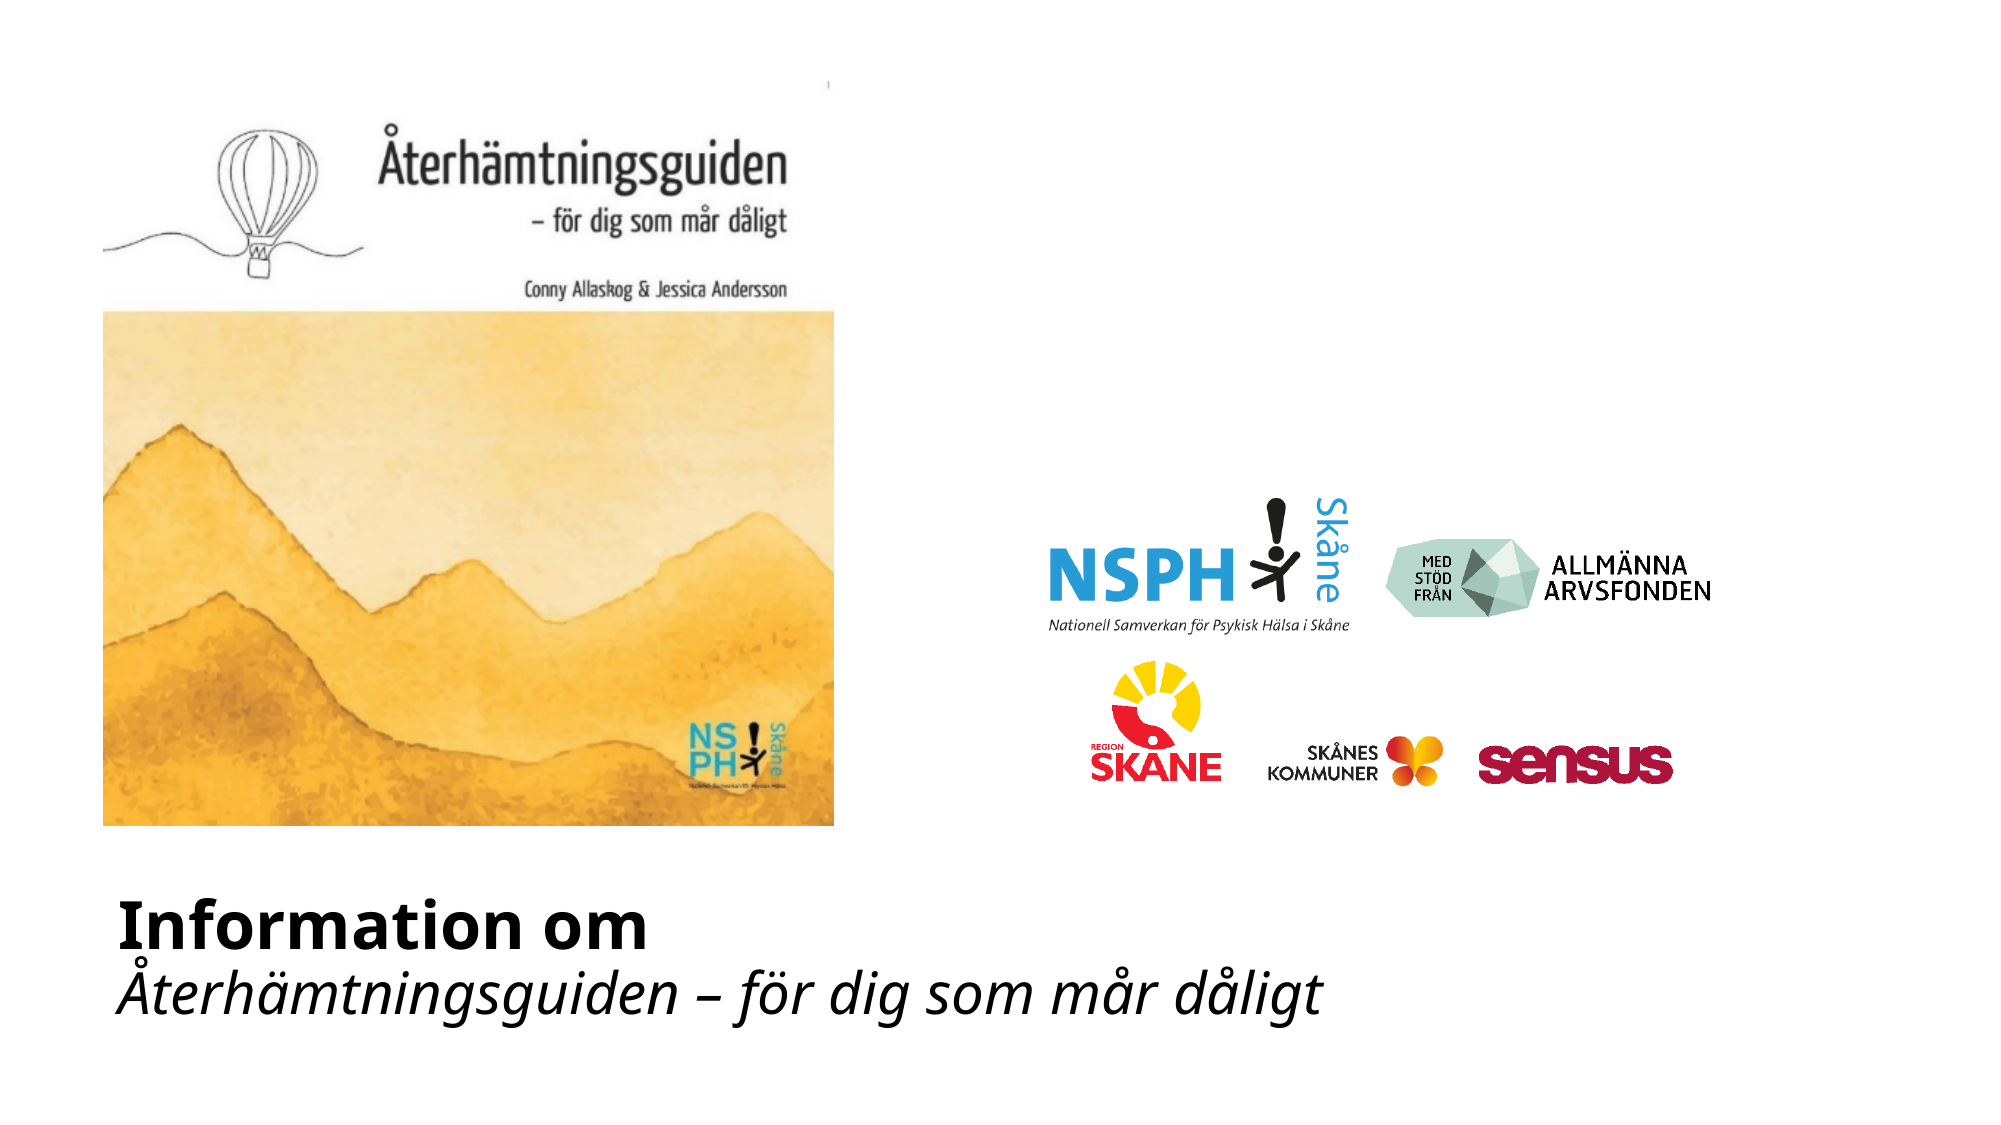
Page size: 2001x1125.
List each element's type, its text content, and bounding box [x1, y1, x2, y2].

picture [103, 81, 834, 826]
picture [1019, 478, 1733, 826]
title Information om Återhämtningsguiden – för dig som mår dåligt [103, 860, 1894, 1035]
